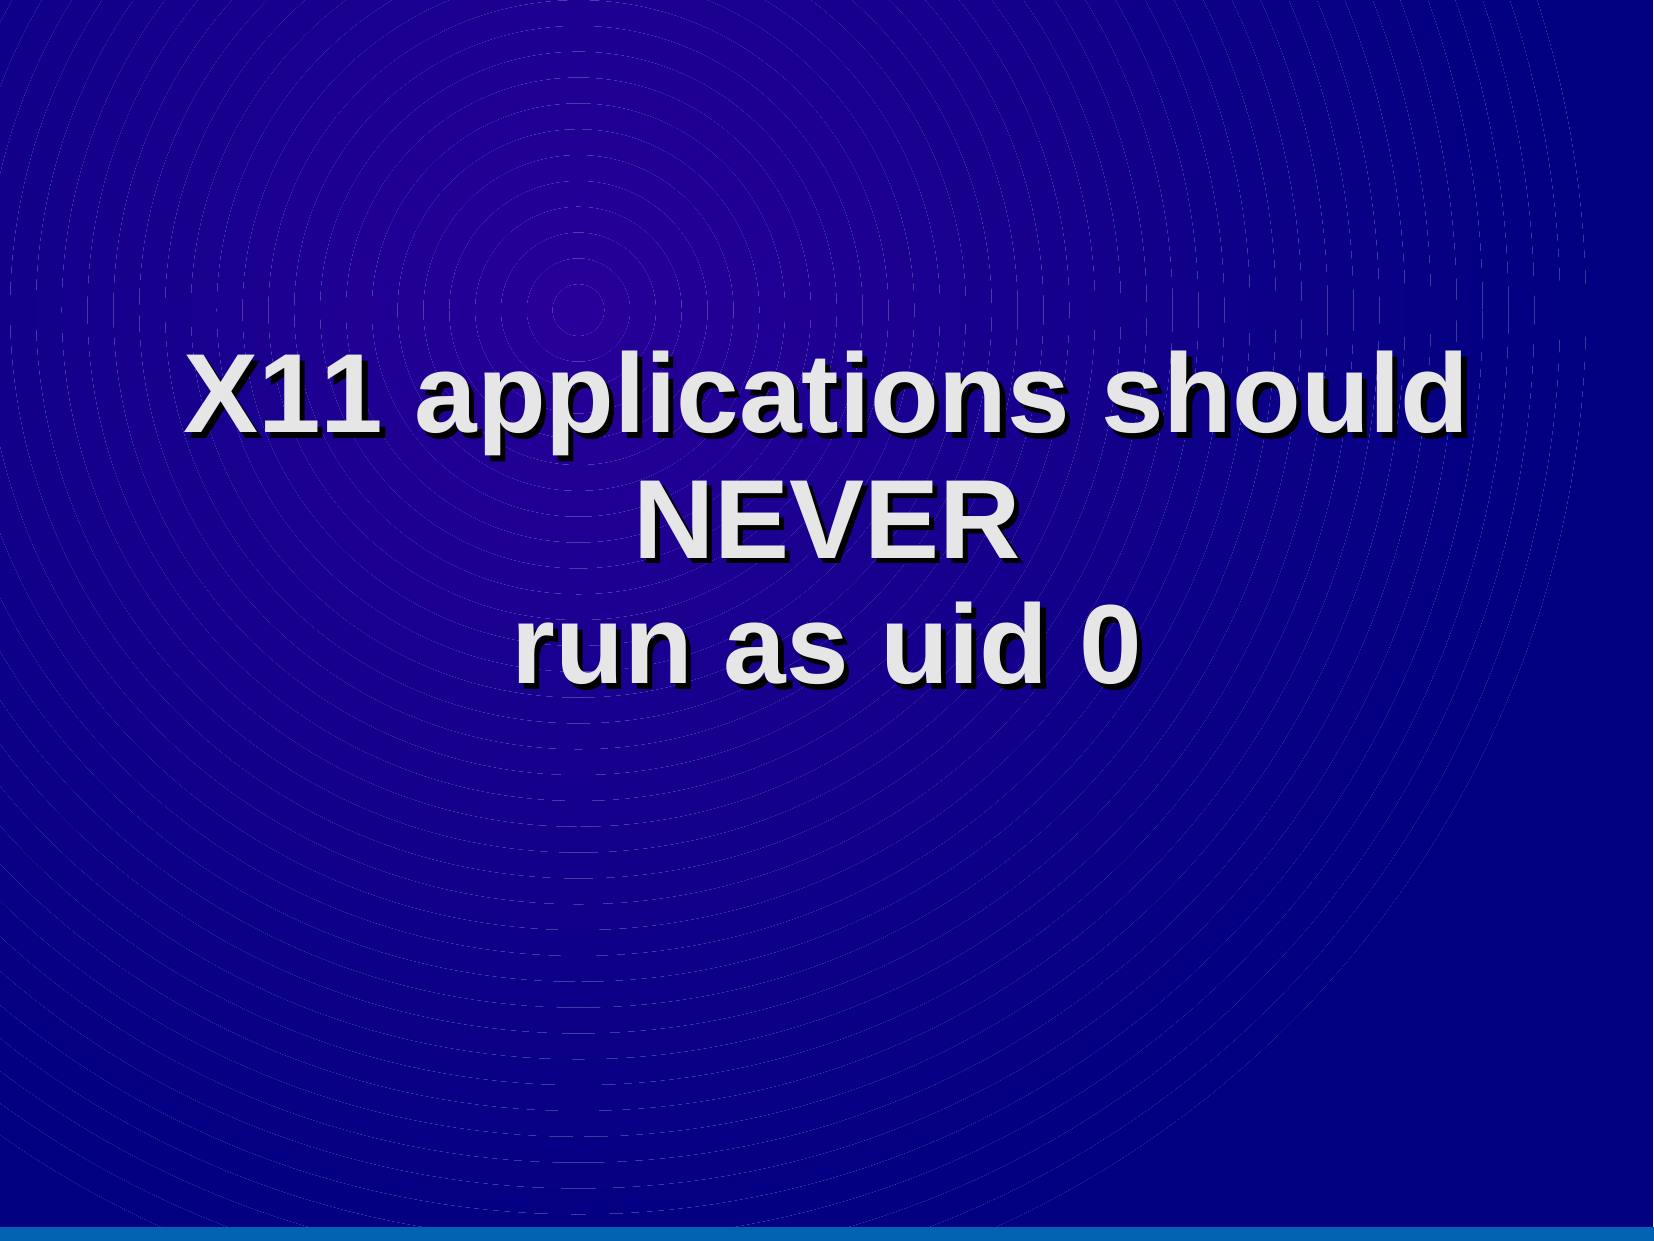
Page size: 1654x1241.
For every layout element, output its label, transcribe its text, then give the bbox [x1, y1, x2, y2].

title X11 applications should NEVER run as uid 0 [121, 264, 1533, 775]
